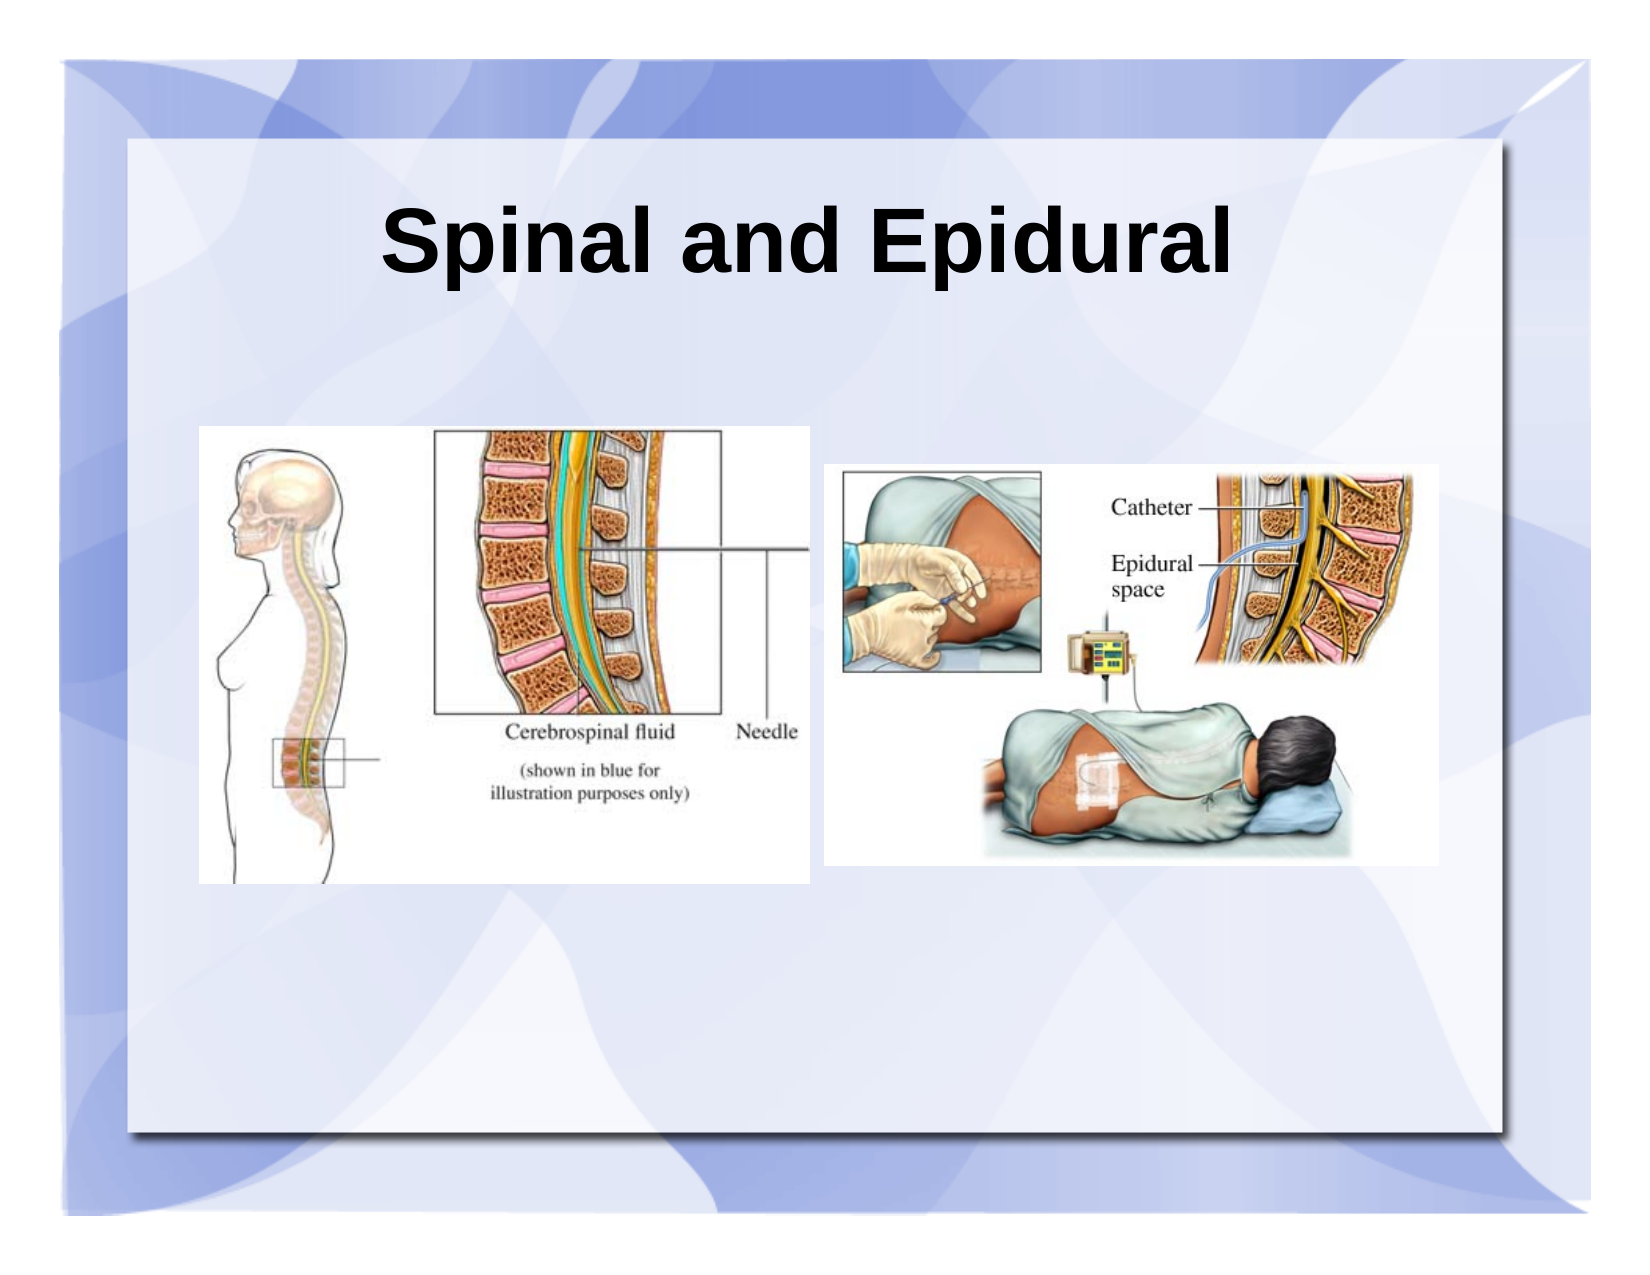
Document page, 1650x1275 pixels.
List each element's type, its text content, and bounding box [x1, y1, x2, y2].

title Spinal and Epidural [135, 151, 1482, 330]
picture [59, 59, 1591, 1216]
